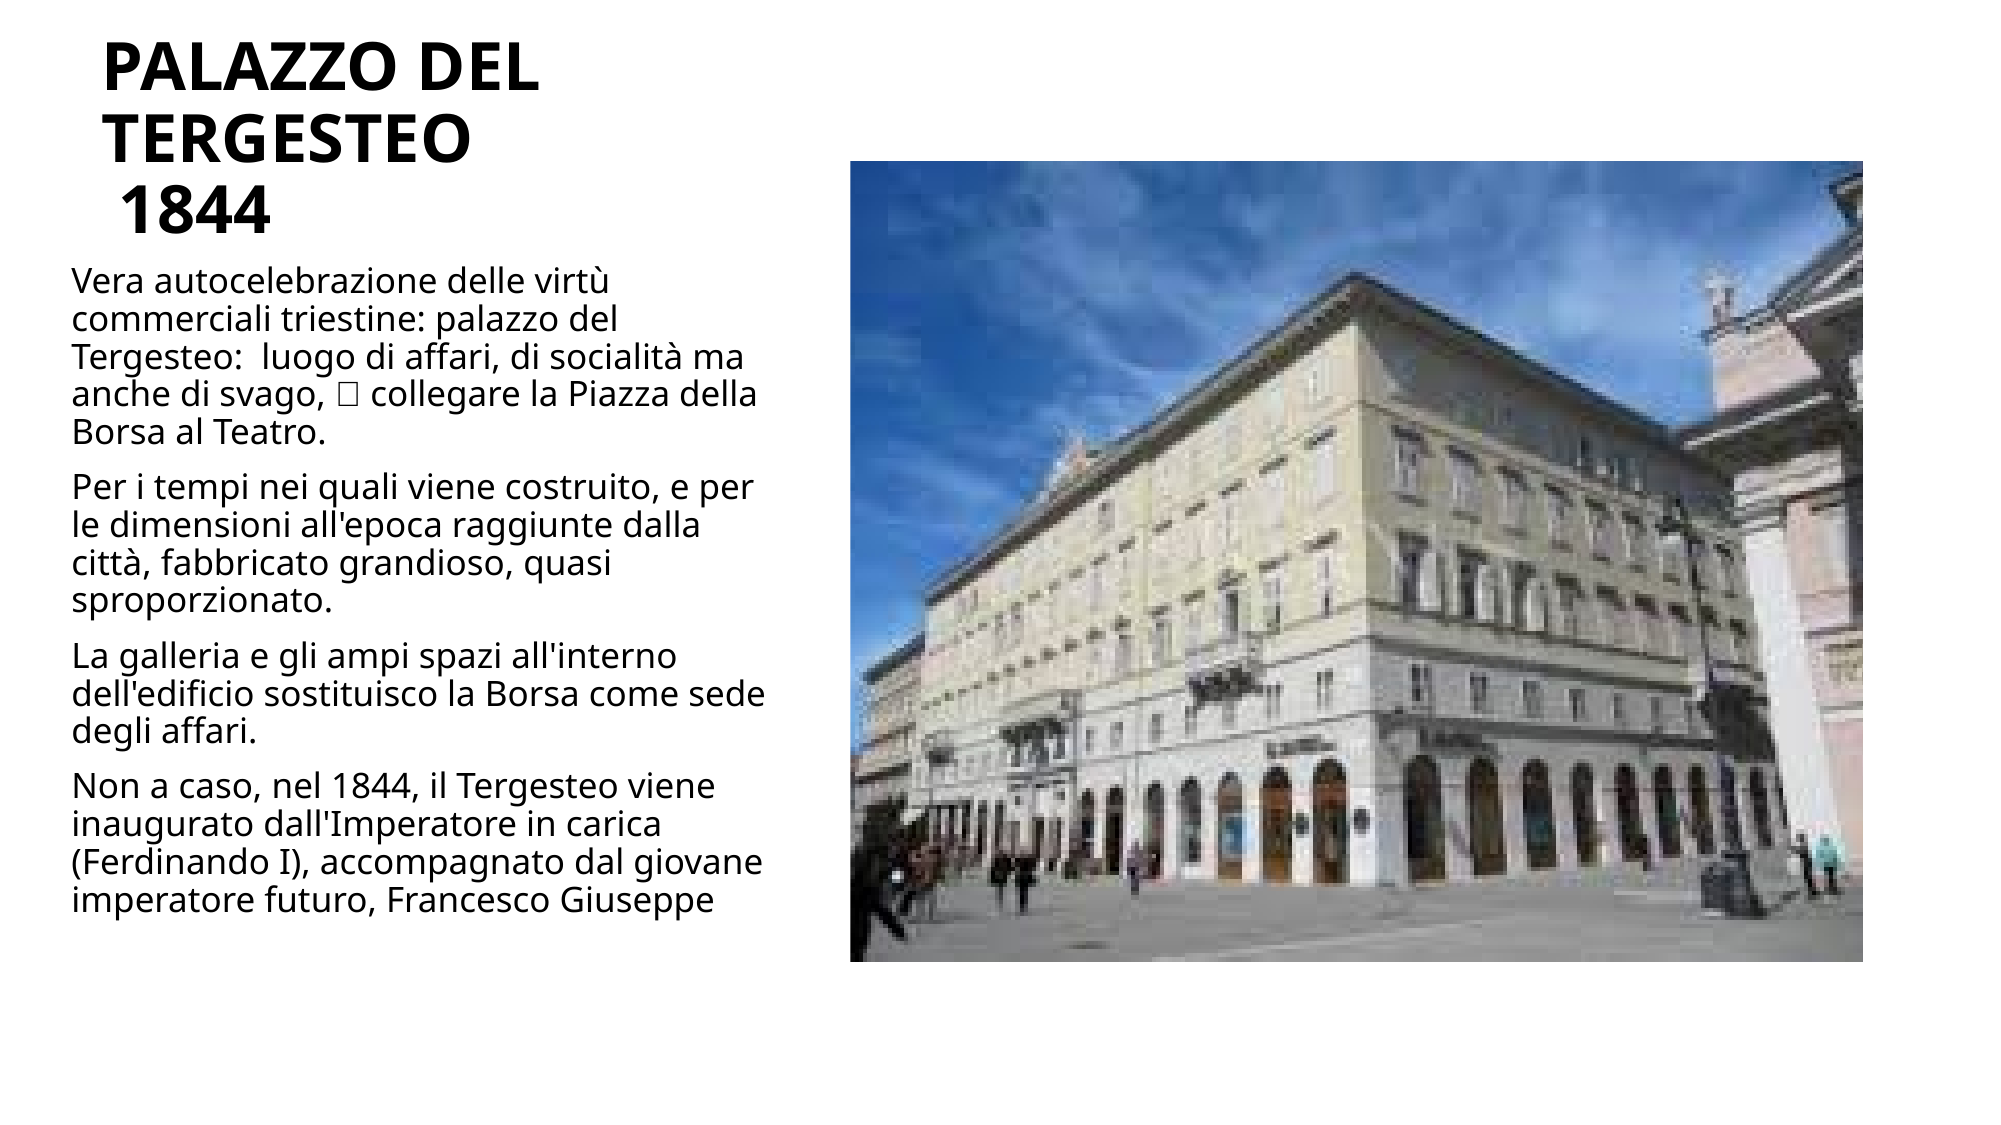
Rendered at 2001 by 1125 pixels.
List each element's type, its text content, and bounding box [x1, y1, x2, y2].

list Vera autocelebrazione delle virtù commerciali triestine: palazzo del Tergesteo: luogo di affari, di socialità ma anche di svago,  collegare la Piazza della Borsa al Teatro. Per i tempi nei quali viene costruito, e per le dimensioni all'epoca raggiunte dalla città, fabbricato grandioso, quasi sproporzionato. La galleria e gli ampi spazi all'interno dell'edificio sostituisco la Borsa come sede degli affari. Non a caso, nel 1844, il Tergesteo viene inaugurato dall'Imperatore in carica (Ferdinando I), accompagnato dal giovane imperatore futuro, Francesco Giuseppe [56, 255, 783, 963]
picture [850, 161, 1863, 962]
title PALAZZO DEL TERGESTEO 1844 [86, 15, 783, 255]
